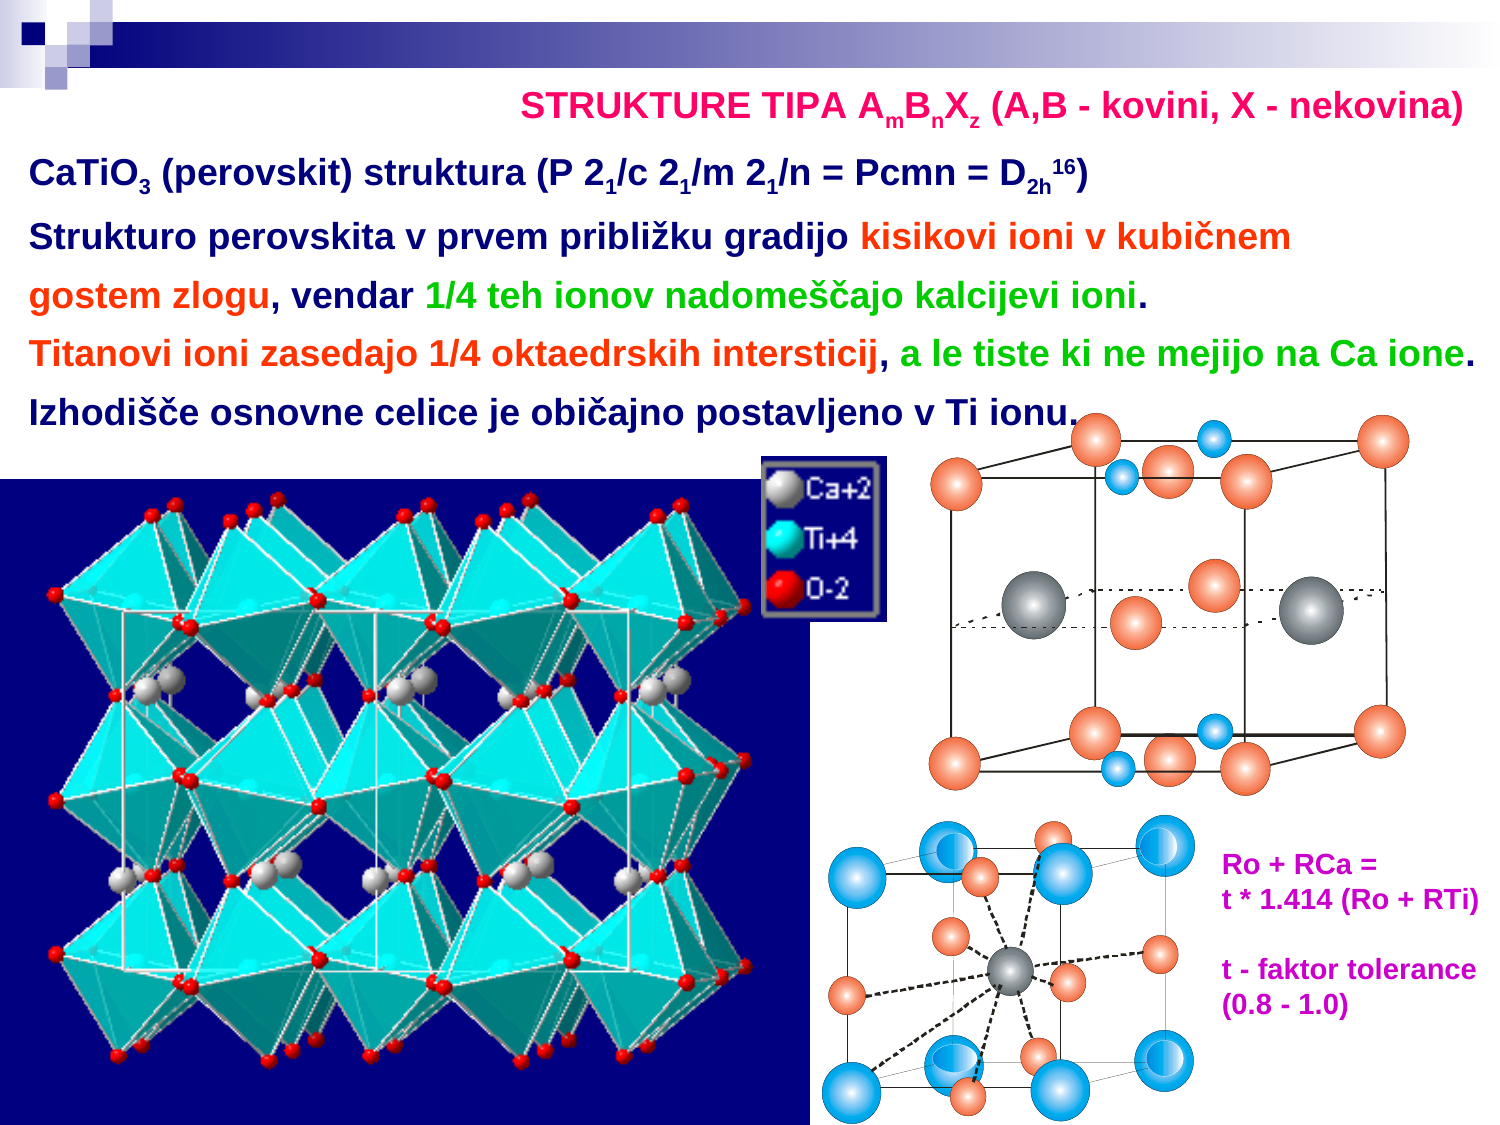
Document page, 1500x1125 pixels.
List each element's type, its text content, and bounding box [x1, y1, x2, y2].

chart [820, 813, 1197, 1125]
text_box Ro + RCa = t * 1.414 (Ro + RTi) t - faktor tolerance (0.8 - 1.0) [1207, 837, 1500, 1028]
chart [0, 456, 887, 1125]
chart [927, 411, 1412, 798]
text_box STRUKTURE TIPA AmBnXz (A,B - kovini, X - nekovina) CaTiO3 (perovskit) struktura (P 21/c 21/m 21/n = Pcmn = D2h16) Strukturo perovskita v prvem približku gradijo kisikovi ioni v kubičnem gostem zlogu, vendar 1/4 teh ionov nadomeščajo kalcijevi ioni. Titanovi ioni zasedajo 1/4 oktaedrskih intersticij, a le tiste ki ne mejijo na Ca ione. Izhodišče osnovne celice je običajno postavljeno v Ti ionu. [13, 58, 1500, 441]
